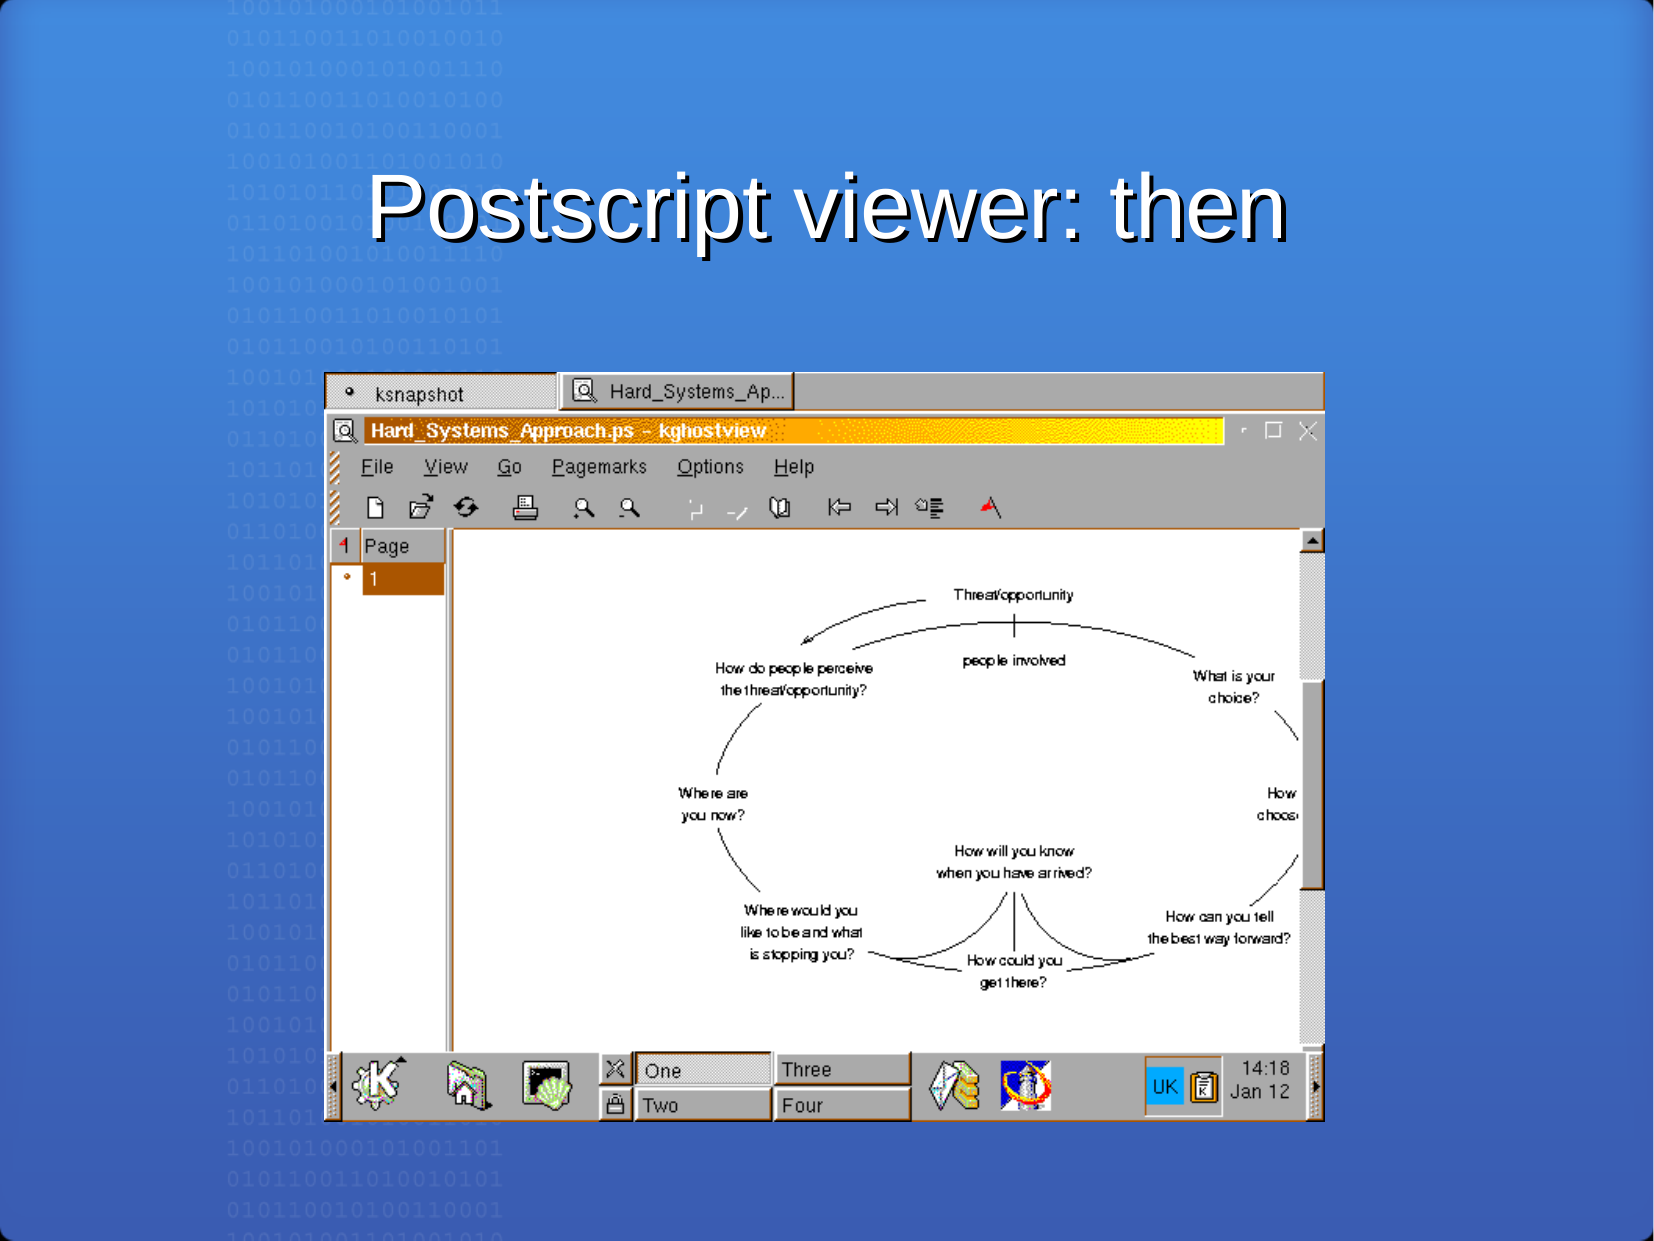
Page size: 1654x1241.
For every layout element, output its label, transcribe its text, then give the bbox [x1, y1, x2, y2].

picture [0, 0, 1654, 1241]
title Postscript viewer: then [121, 110, 1534, 303]
